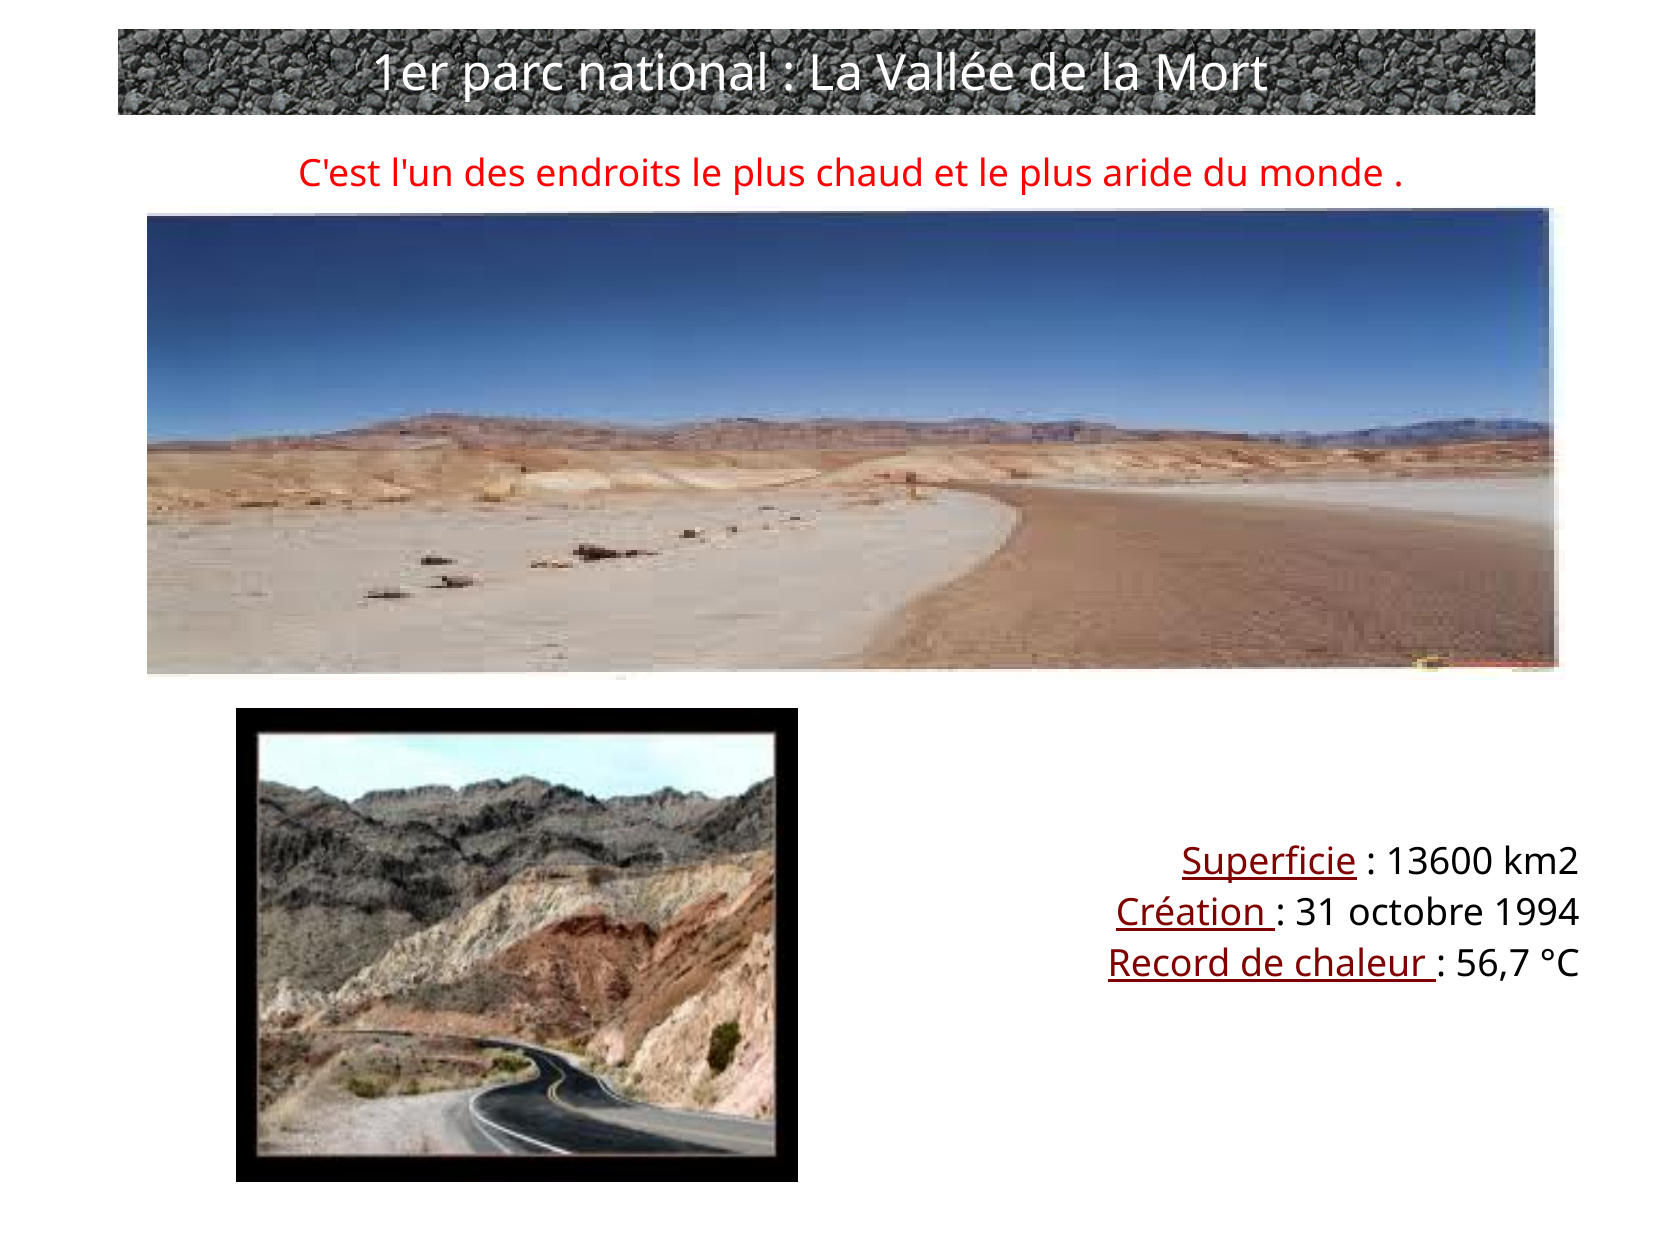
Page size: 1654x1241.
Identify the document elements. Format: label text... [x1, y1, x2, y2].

picture [236, 708, 798, 1182]
text_box 1er parc national : La Vallée de la Mort [118, 29, 1536, 115]
text_box C'est l'un des endroits le plus chaud et le plus aride du monde . [236, 139, 1477, 207]
picture [147, 206, 1565, 680]
text_box Superficie : 13600 km2 Création : 31 octobre 1994 Record de chaleur : 56,7 °C [856, 826, 1595, 1000]
